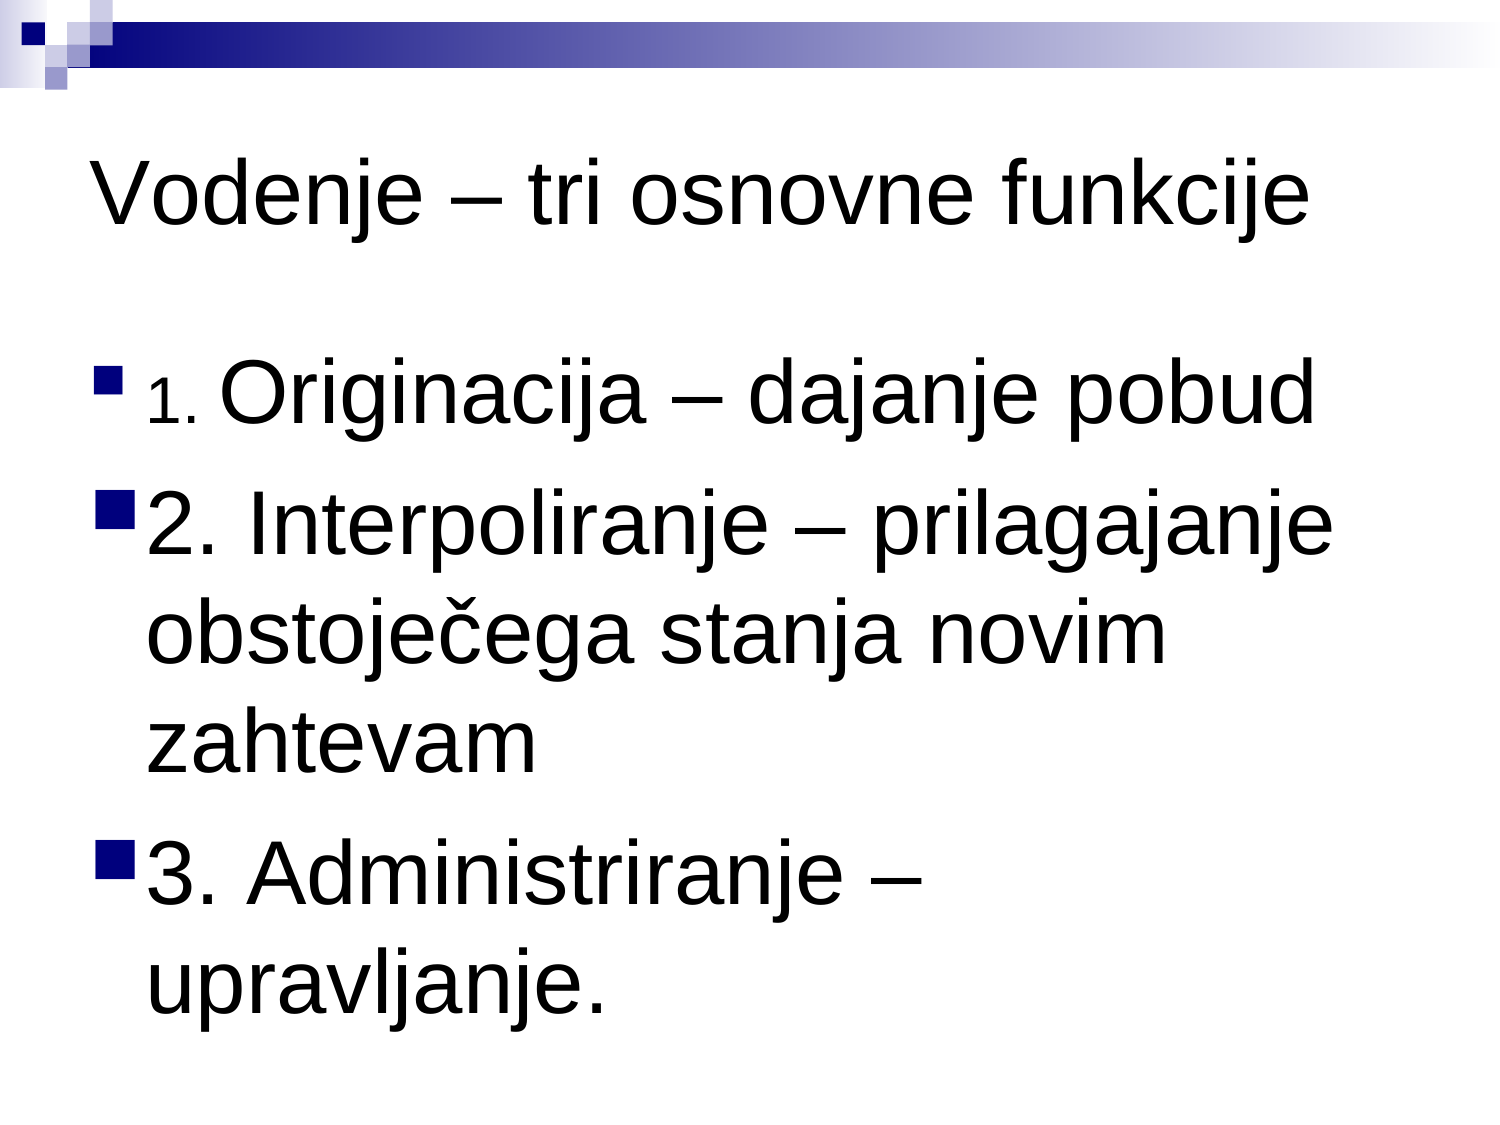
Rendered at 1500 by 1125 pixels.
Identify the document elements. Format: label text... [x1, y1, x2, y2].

title Vodenje – tri osnovne funkcije [75, 75, 1426, 301]
list 1. Originacija – dajanje pobud 2. Interpoliranje – prilagajanje obstoječega stanja novim zahtevam 3. Administriranje – upravljanje. [75, 324, 1426, 1046]
